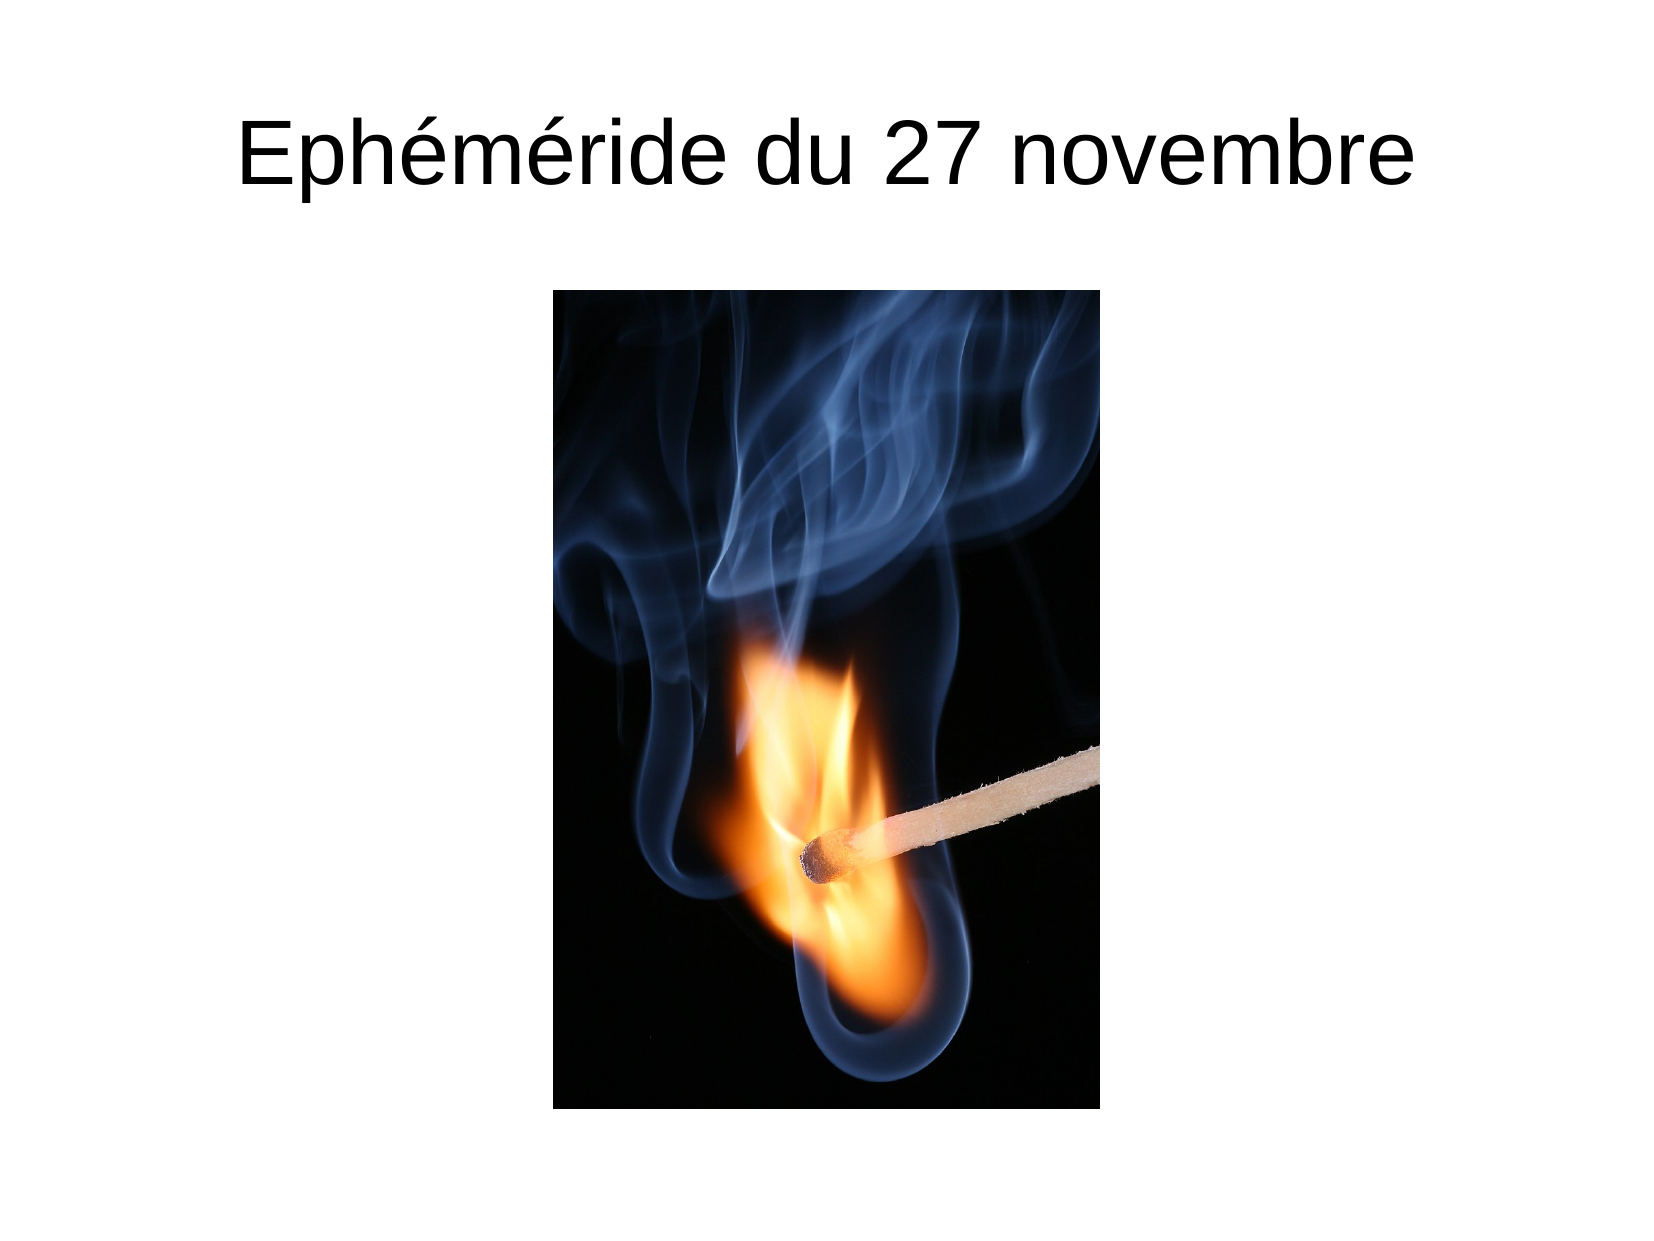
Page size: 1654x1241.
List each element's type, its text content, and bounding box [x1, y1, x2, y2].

title Ephéméride du 27 novembre [82, 49, 1571, 257]
picture [553, 290, 1100, 1109]
